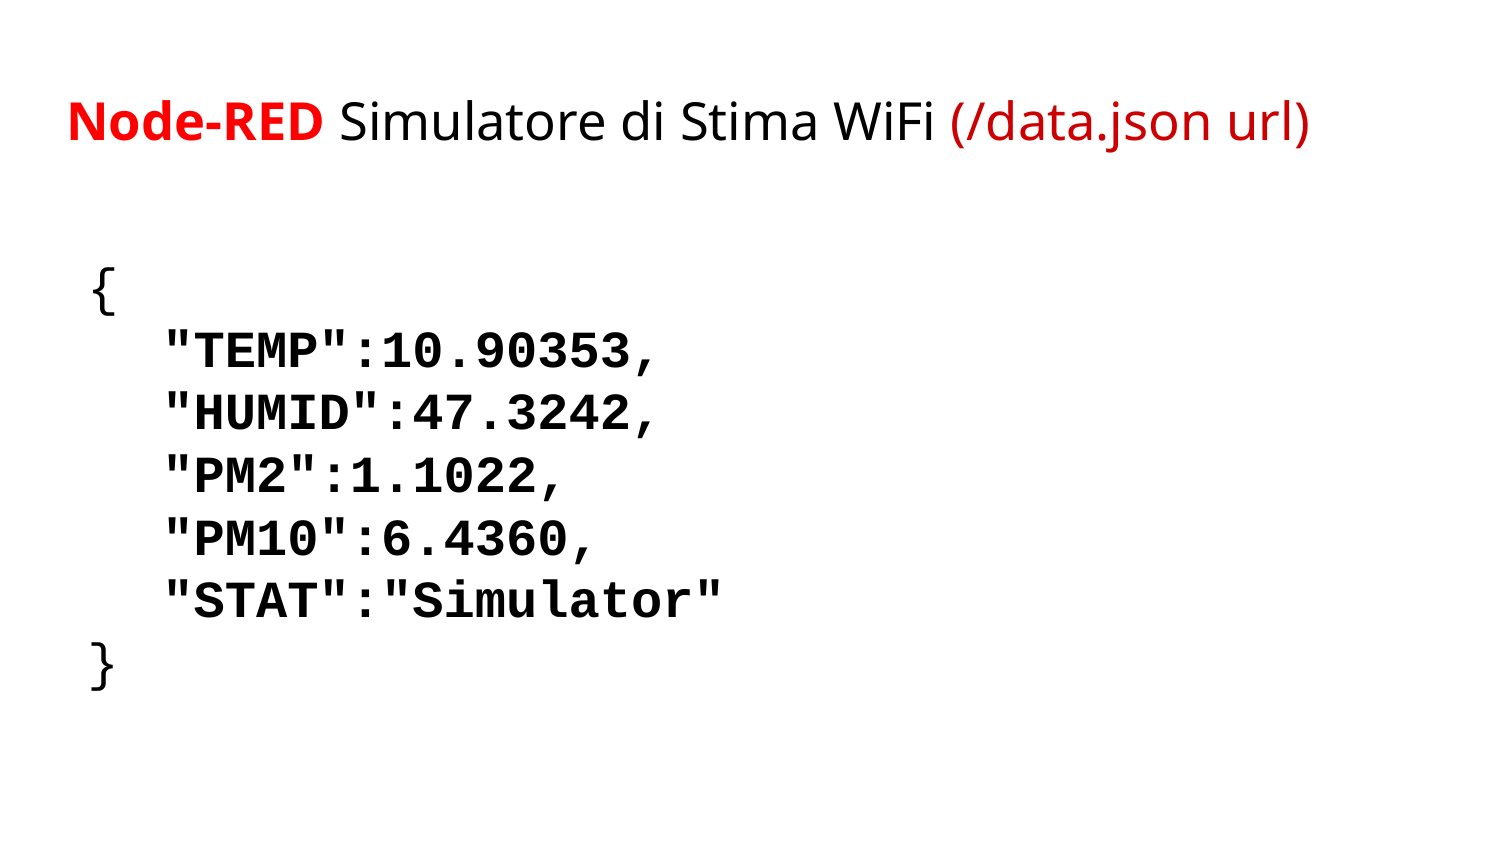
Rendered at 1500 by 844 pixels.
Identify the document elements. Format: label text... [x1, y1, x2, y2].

text_box { "TEMP":10.90353, "HUMID":47.3242, "PM2":1.1022, "PM10":6.4360, "STAT":"Simulator" } [72, 237, 1373, 706]
title Node-RED Simulatore di Stima WiFi (/data.json url) [51, 72, 1449, 167]
